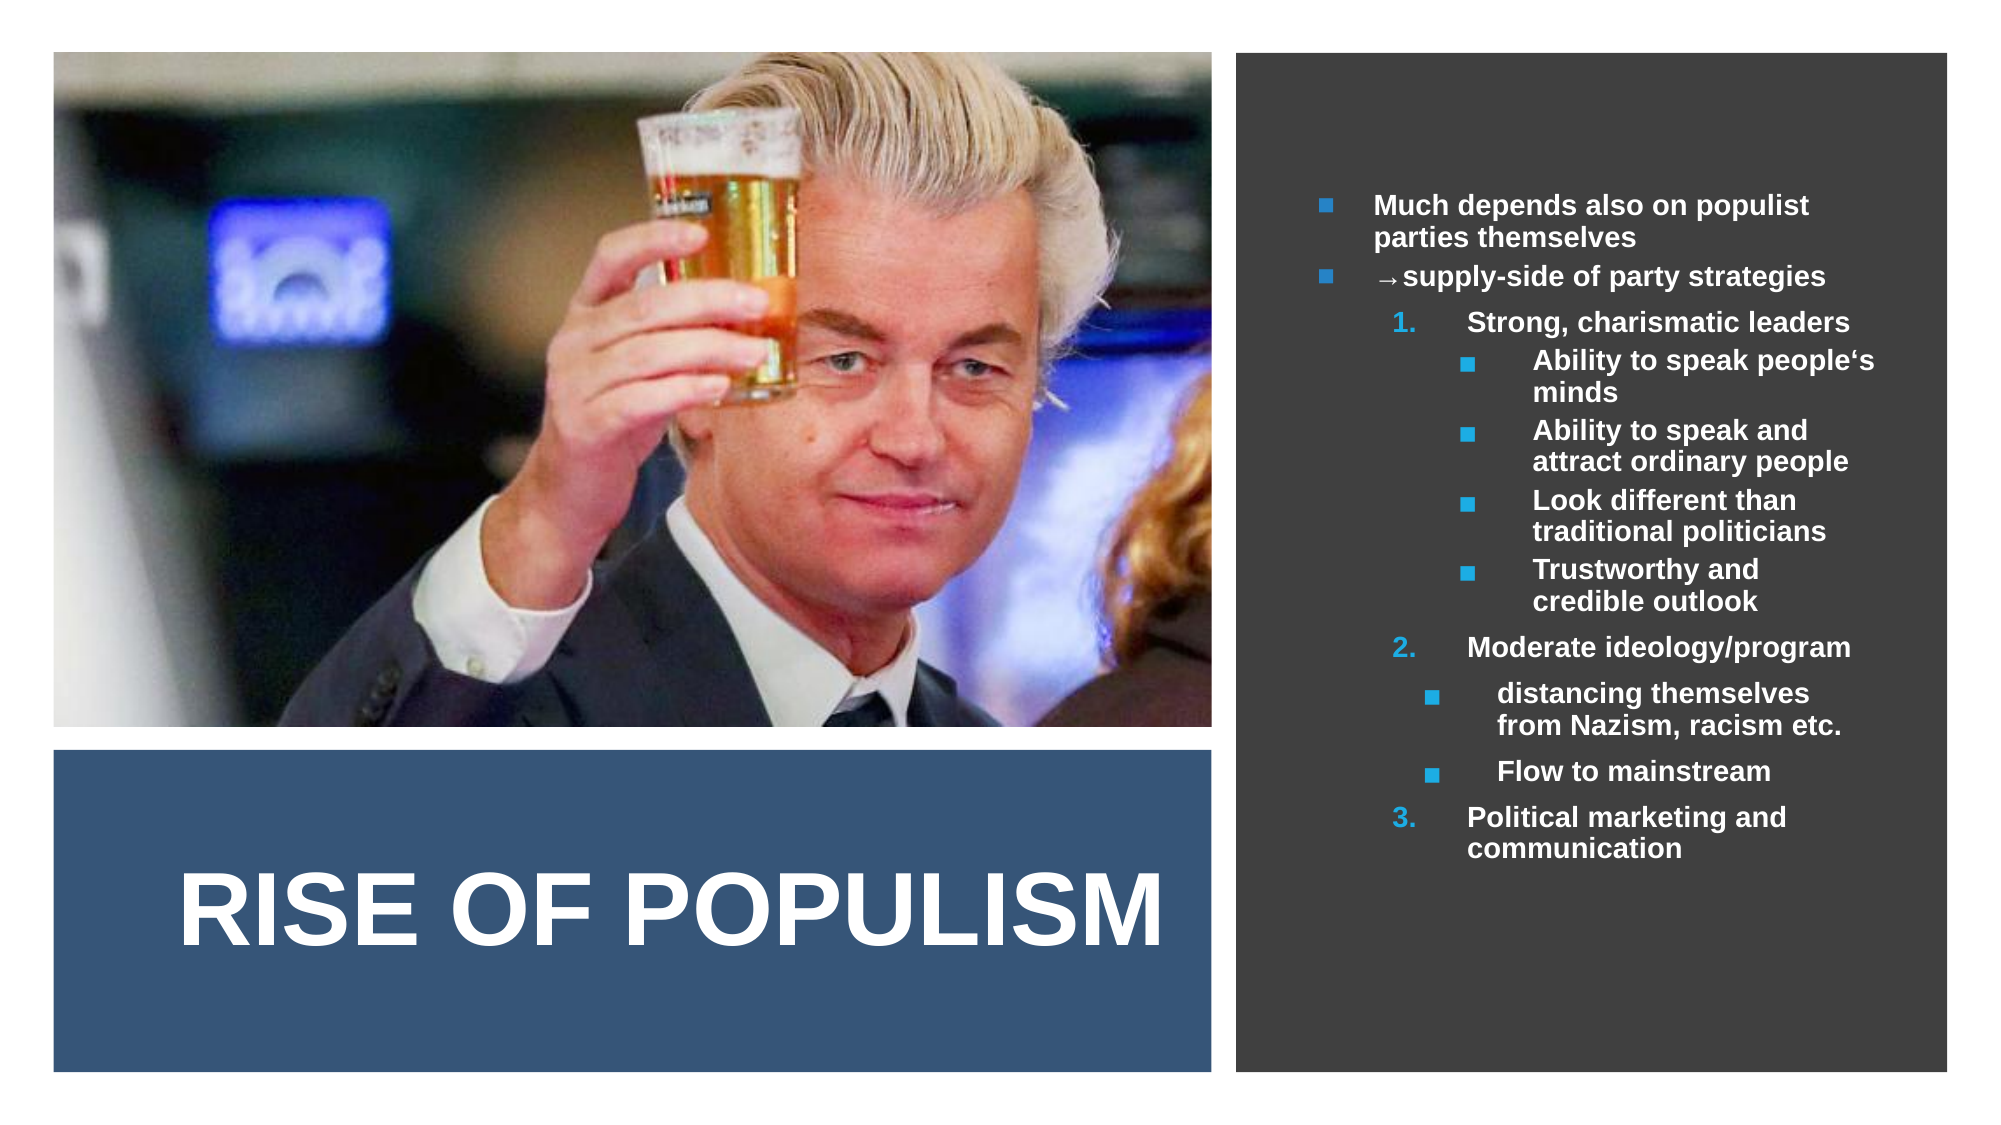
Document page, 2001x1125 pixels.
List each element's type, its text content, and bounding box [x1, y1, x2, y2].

picture [53, 52, 1212, 727]
title RISE OF POPULISM [85, 782, 1168, 1049]
text_box [1236, 52, 1948, 1073]
text_box [53, 749, 1212, 1073]
list Much depends also on populist parties themselves →supply-side of party strategies Strong, charismatic leaders Ability to speak people‘s minds Ability to speak and attract ordinary people Look different than traditional politicians Trustworthy and credible outlook Moderate ideology/program distancing themselves from Nazism, racism etc. Flow to mainstream Political marketing and communication [1317, 150, 1879, 947]
